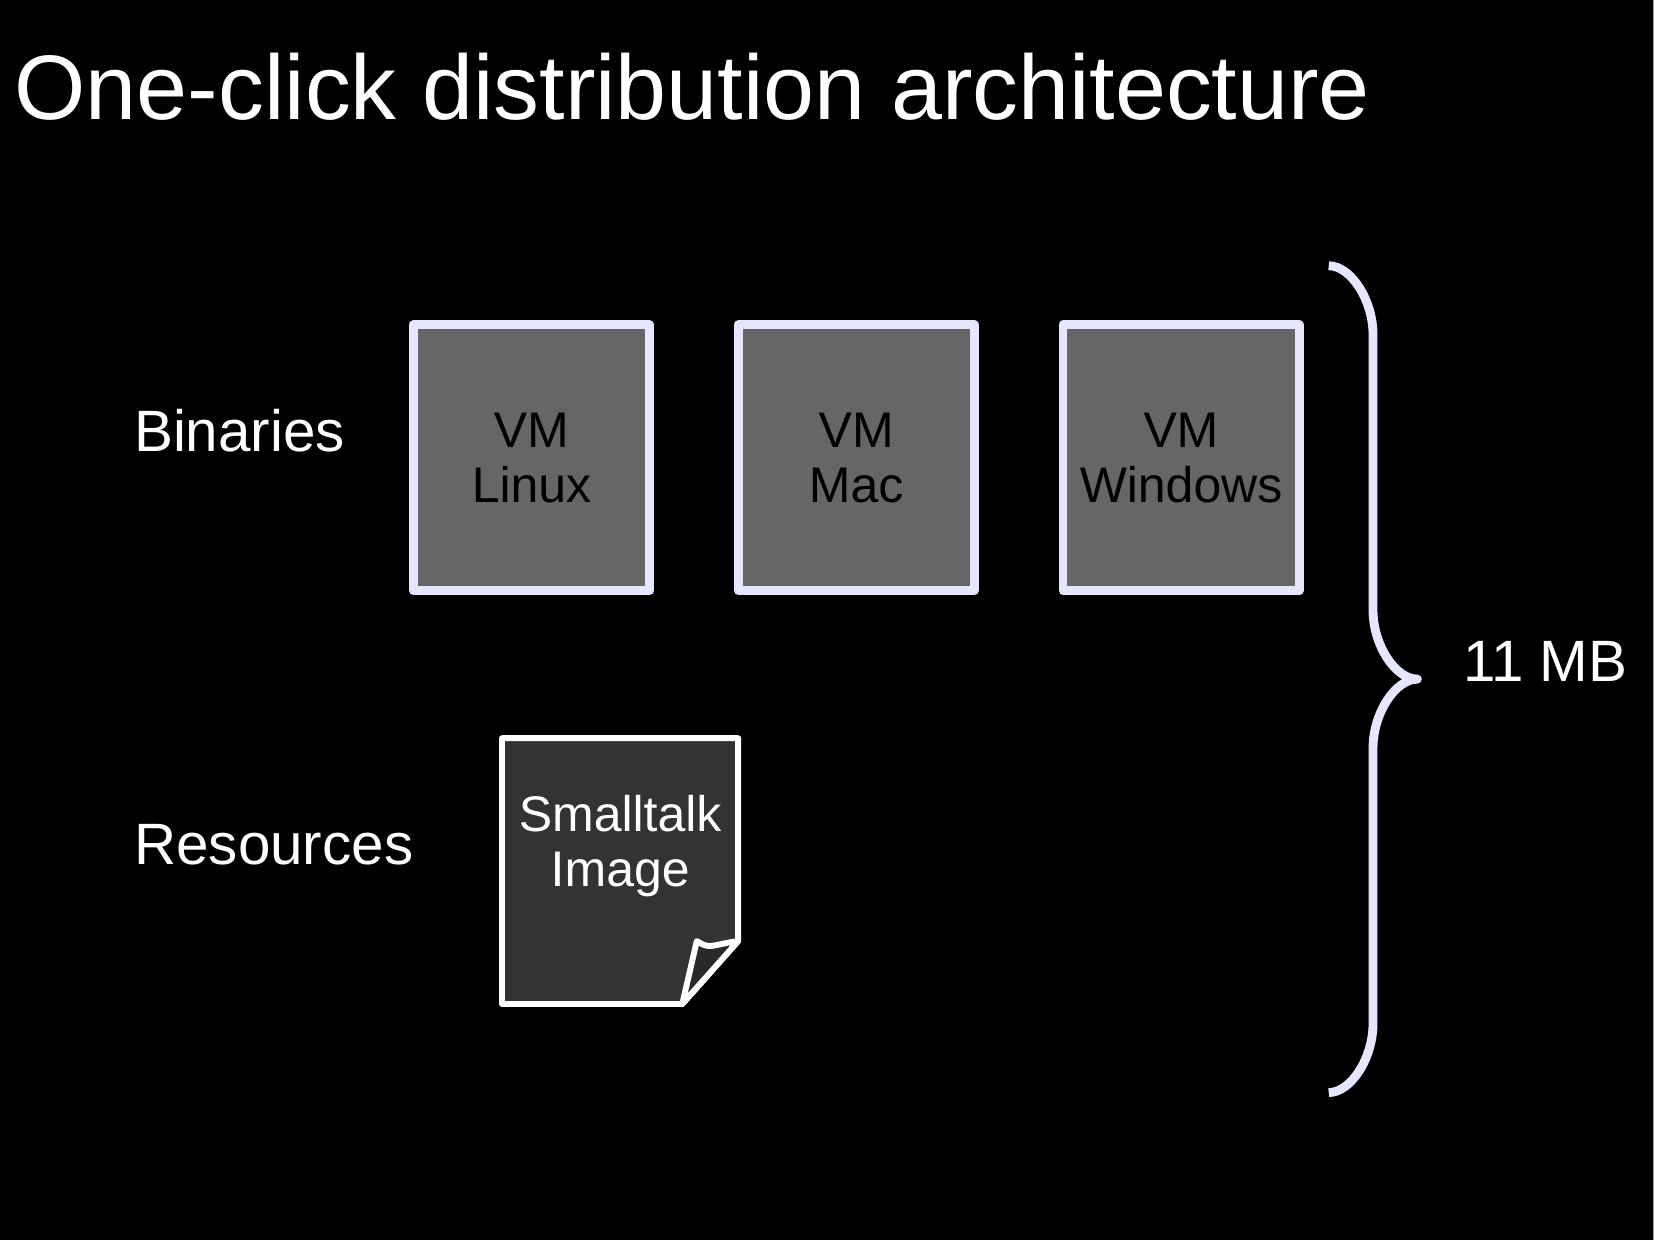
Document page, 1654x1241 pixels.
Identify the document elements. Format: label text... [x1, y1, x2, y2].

text_box VM Windows [1062, 324, 1300, 591]
text_box Smalltalk Image [501, 738, 739, 1004]
text_box VM Mac [738, 324, 975, 591]
text_box Resources [118, 803, 430, 886]
text_box 11 MB [1446, 620, 1644, 709]
text_box VM Linux [413, 324, 650, 591]
text_box Binaries [118, 389, 362, 473]
text_box One-click distribution architecture [0, 29, 1565, 147]
